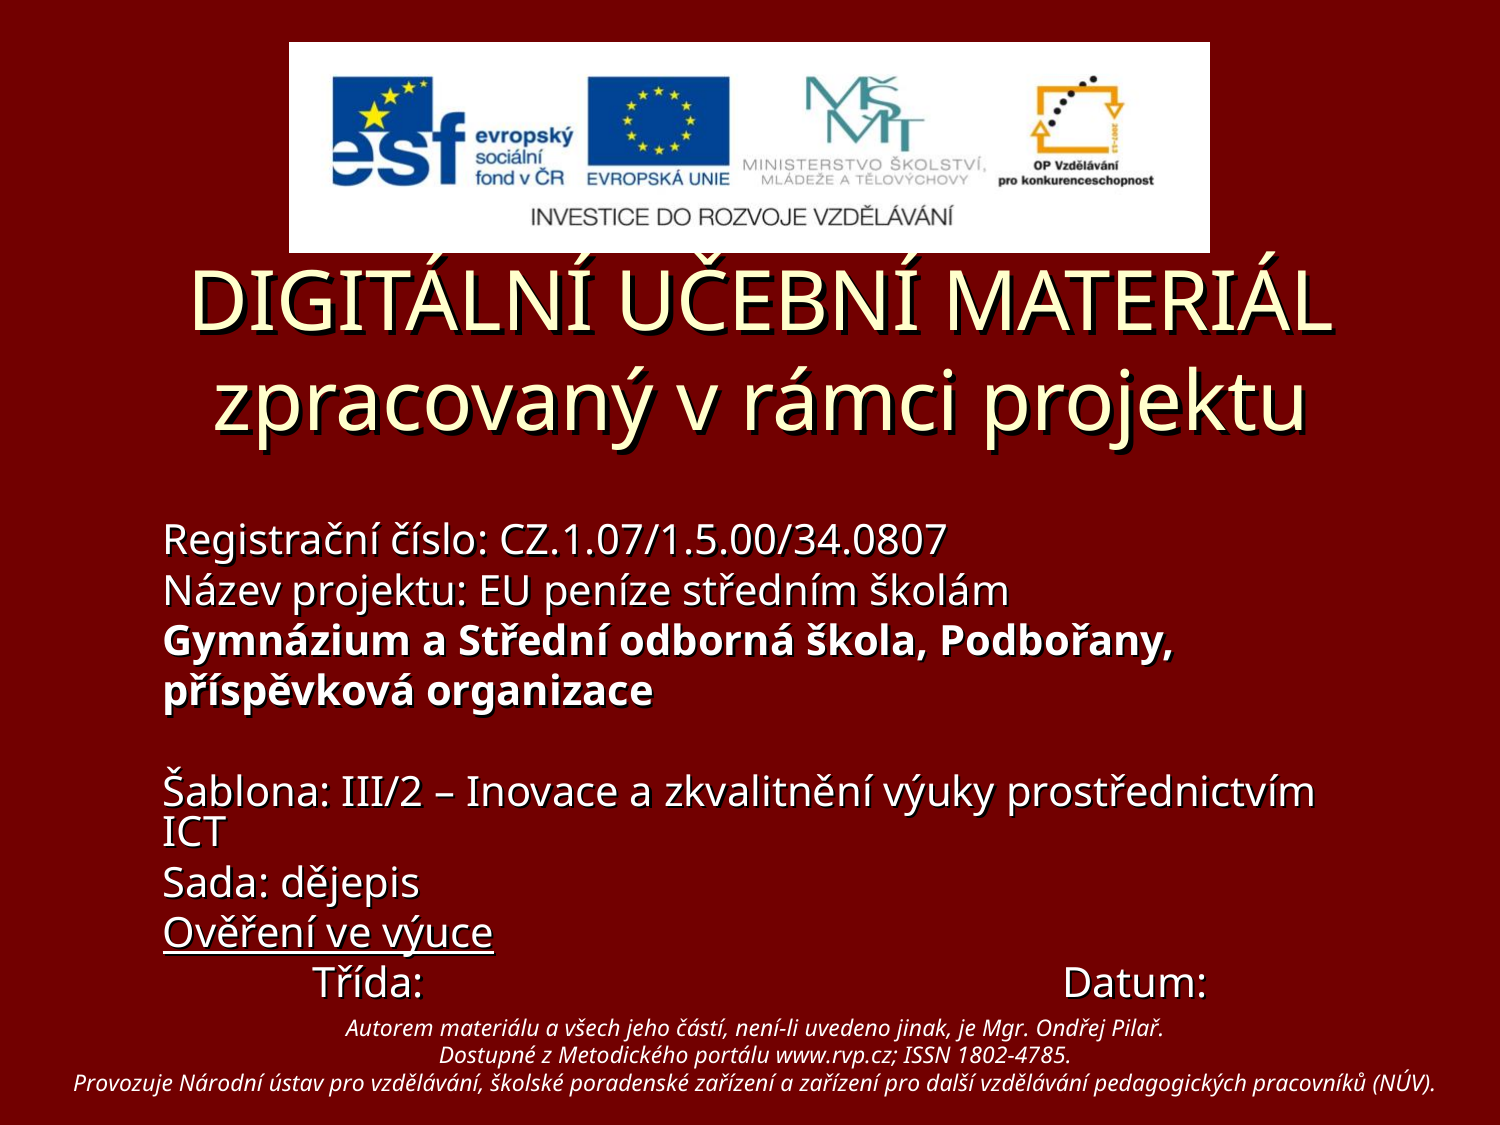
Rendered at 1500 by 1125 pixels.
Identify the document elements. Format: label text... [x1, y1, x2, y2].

title DIGITÁLNÍ UČEBNÍ MATERIÁL zpracovaný v rámci projektu [159, 239, 1364, 455]
text_box Registrační číslo: CZ.1.07/1.5.00/34.0807 Název projektu: EU peníze středním školám Gymnázium a Střední odborná škola, Podbořany, příspěvková organizace Šablona: III/2 – Inovace a zkvalitnění výuky prostřednictvím ICT Sada: dějepis Ověření ve výuce Třída: Datum: [147, 515, 1376, 1005]
text_box Autorem materiálu a všech jeho částí, není-li uvedeno jinak, je Mgr. Ondřej Pilař. Dostupné z Metodického portálu www.rvp.cz; ISSN 1802-4785. Provozuje Národní ústav pro vzdělávání, školské poradenské zařízení a zařízení pro další vzdělávání pedagogických pracovníků (NÚV). [41, 1005, 1471, 1104]
picture [289, 42, 1210, 253]
